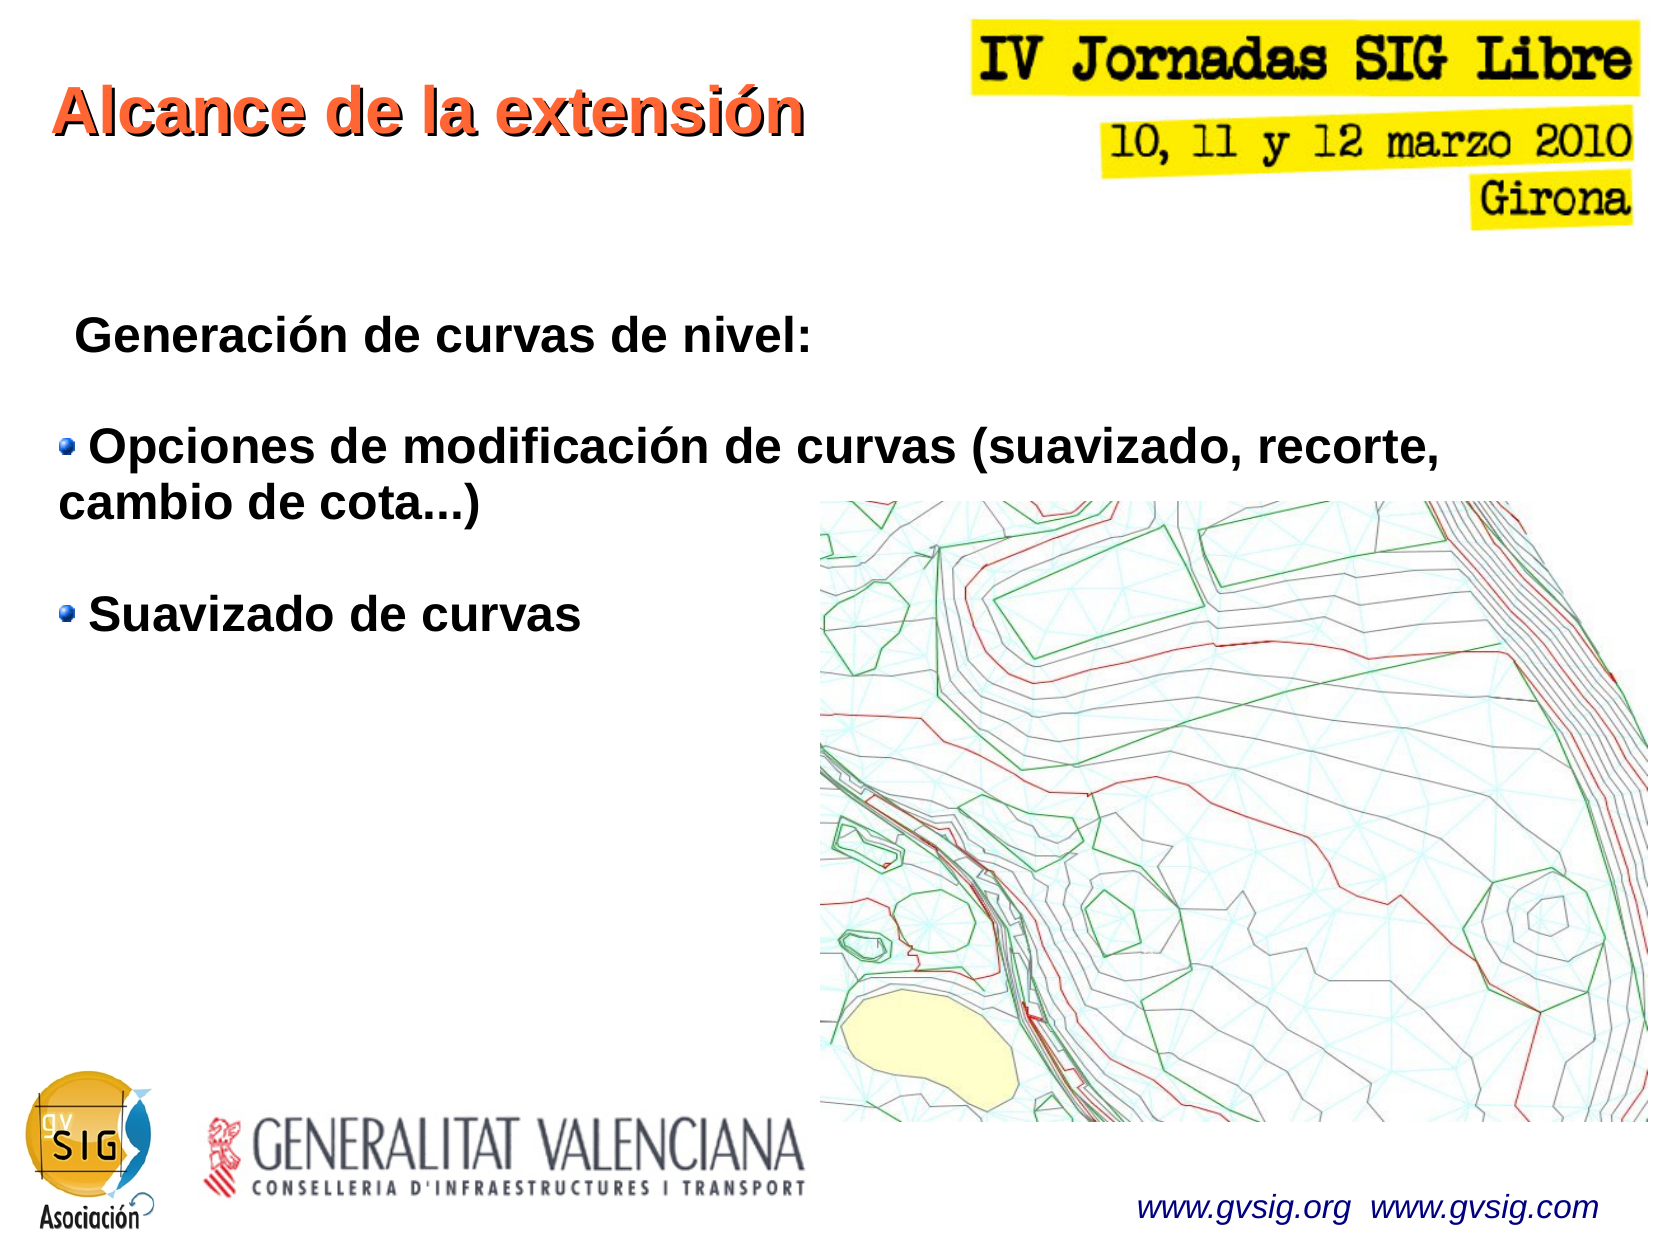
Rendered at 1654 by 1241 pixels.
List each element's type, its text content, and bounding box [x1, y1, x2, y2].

picture [0, 1062, 178, 1241]
title Alcance de la extensión [0, 14, 857, 207]
picture [956, 0, 1654, 276]
picture [820, 501, 1648, 1123]
picture [197, 1110, 815, 1204]
subtitle Generación de curvas de nivel: Opciones de modificación de curvas (suavizado, recorte, cambio de cota...) Suavizado de curvas [59, 307, 1571, 792]
